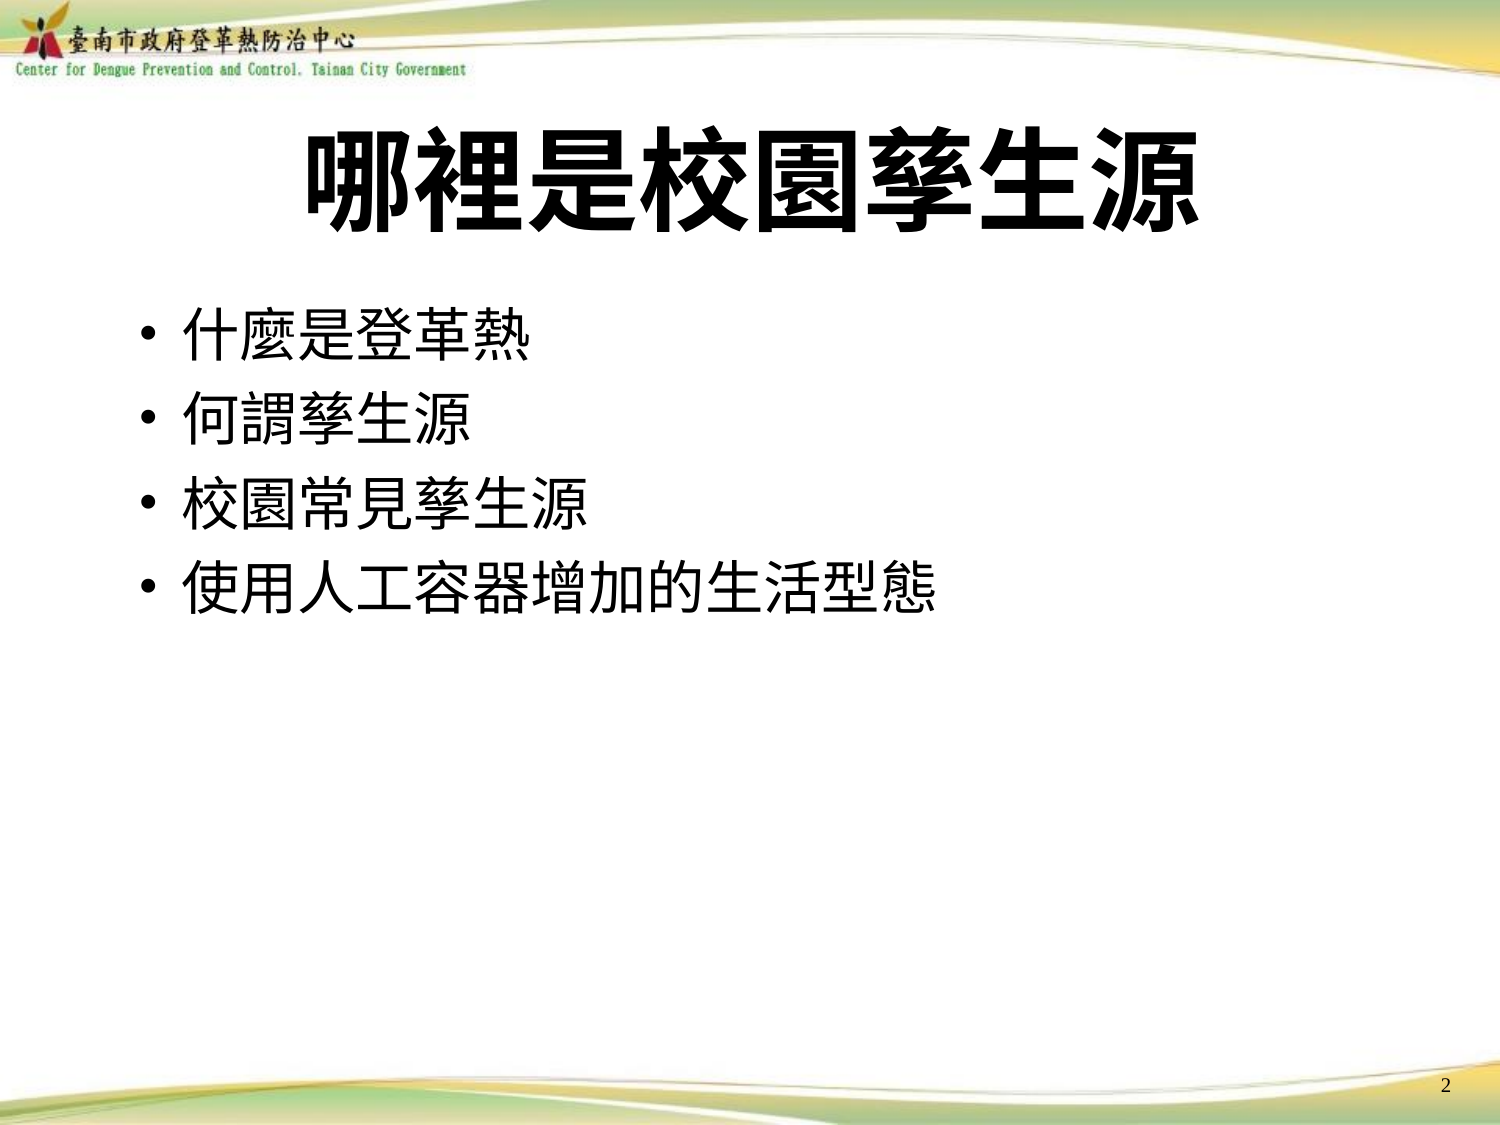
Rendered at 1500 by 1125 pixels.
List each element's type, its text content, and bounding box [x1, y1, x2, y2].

picture [0, 0, 1500, 1125]
title 哪裡是校園孳生源 [76, 110, 1427, 244]
list 什麼是登革熱 何謂孳生源 校園常見孳生源 使用人工容器增加的生活型態 [123, 290, 1377, 977]
text_box <編號> [1116, 1063, 1467, 1111]
